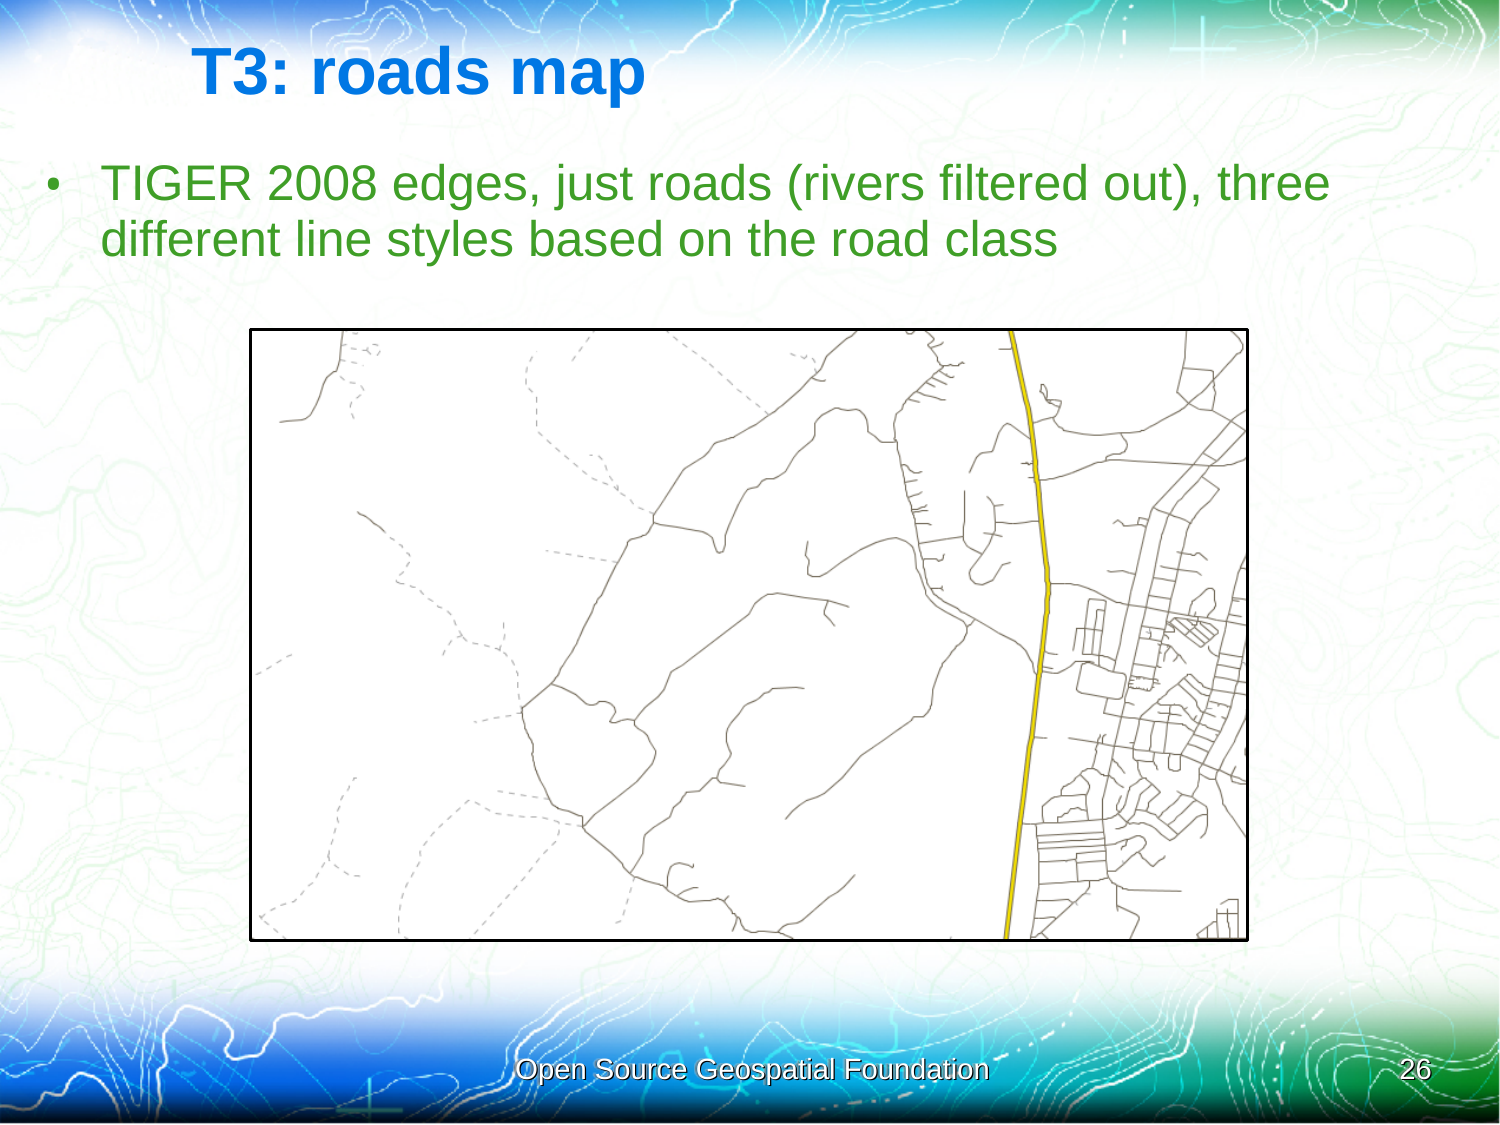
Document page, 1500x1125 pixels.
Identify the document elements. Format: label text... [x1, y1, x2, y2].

picture [0, 0, 1500, 1125]
list TIGER 2008 edges, just roads (rivers filtered out), three different line styles based on the road class [29, 147, 1477, 891]
title T3: roads map [177, 20, 1477, 122]
